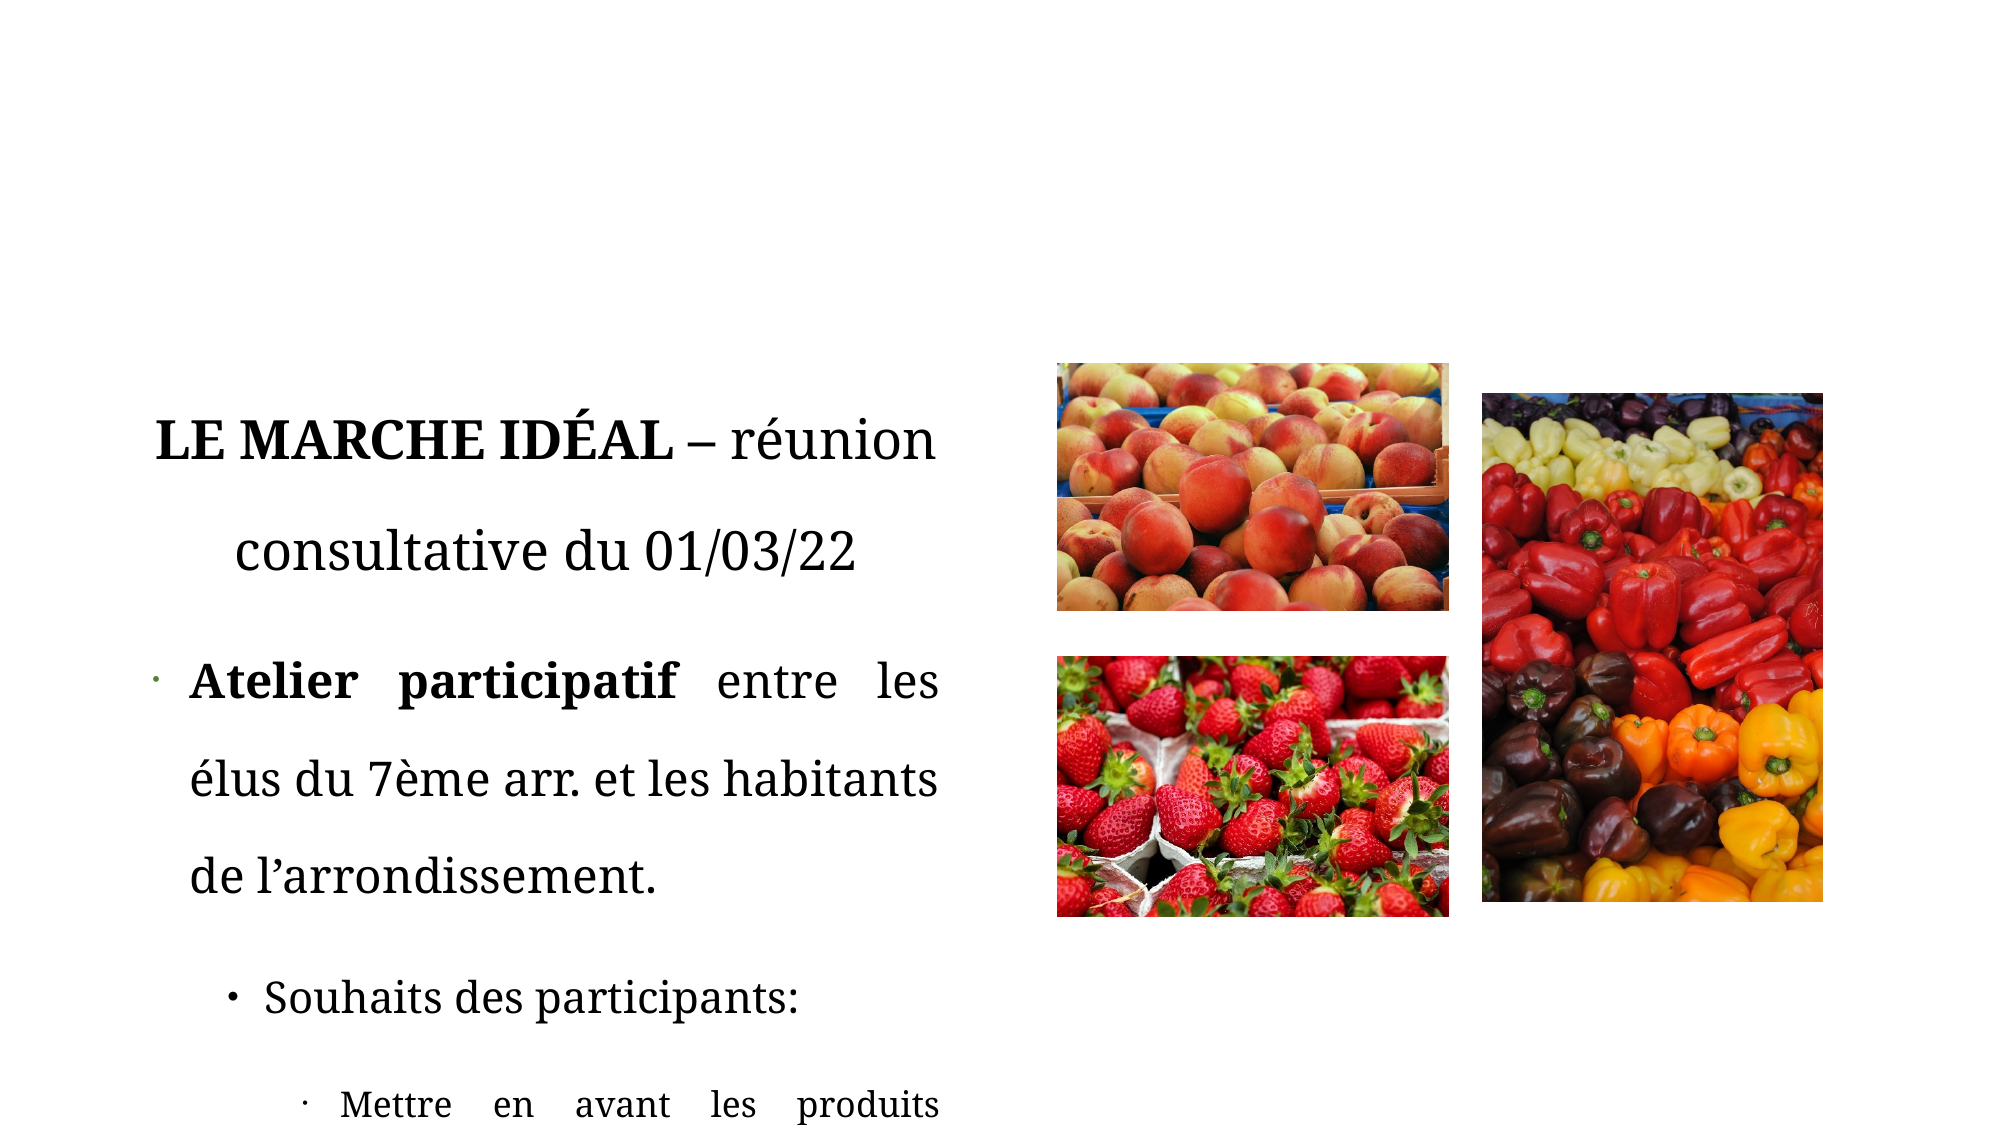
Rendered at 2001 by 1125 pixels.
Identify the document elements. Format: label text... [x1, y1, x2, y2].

picture [1482, 393, 1823, 902]
picture [1057, 363, 1449, 611]
picture [1057, 656, 1449, 917]
list LE MARCHE IDÉAL – réunion consultative du 01/03/22 Atelier participatif entre les élus du 7ème arr. et les habitants de l’arrondissement. Souhaits des participants: Mettre en avant les produits locaux; Bénéficier de produits frais et de qualité; Rendre le marché accessible à toutes les bourses. [137, 253, 956, 1014]
